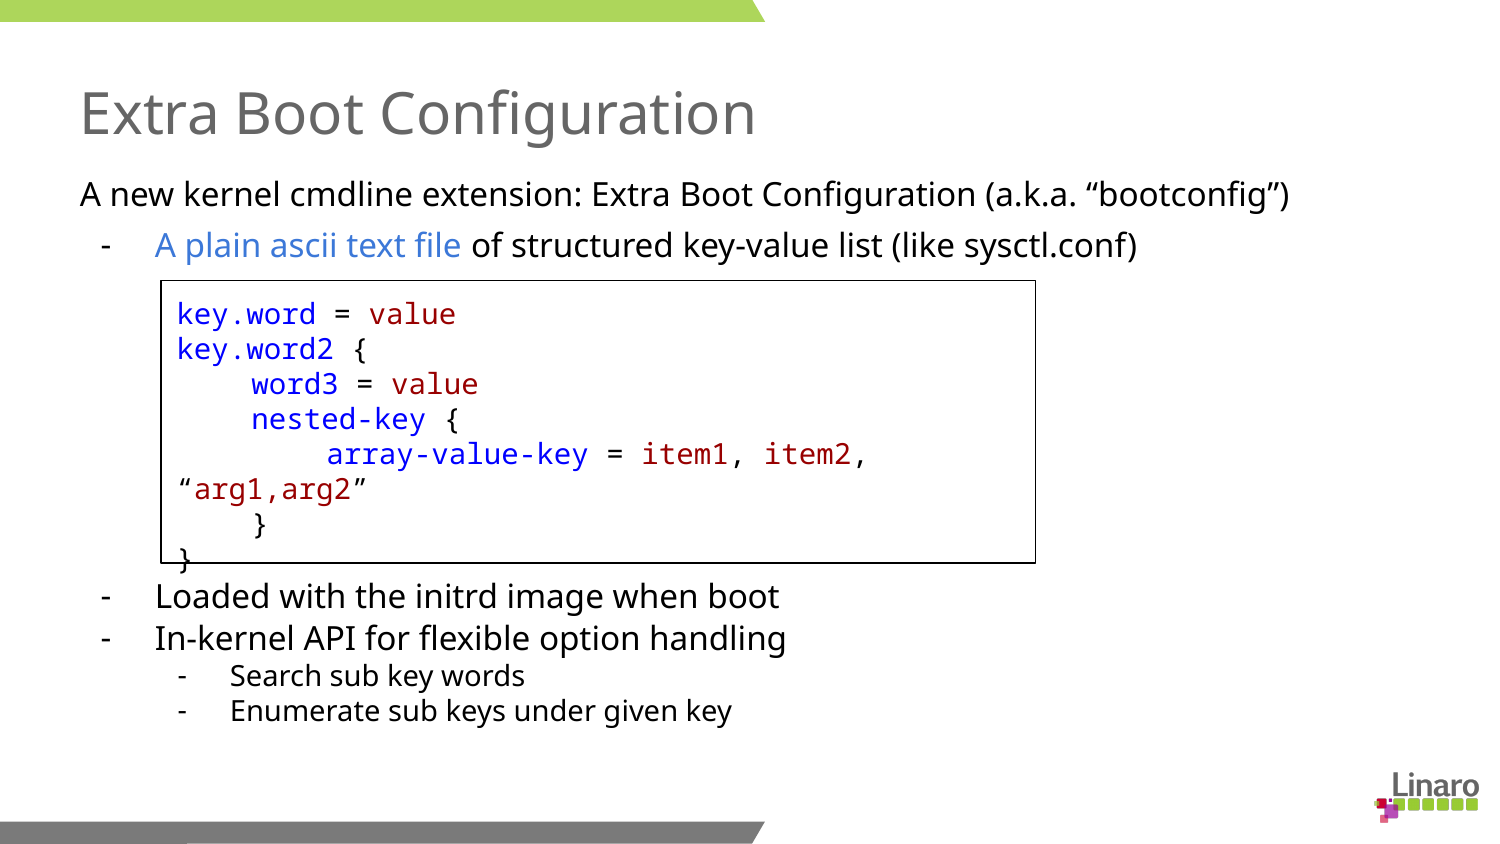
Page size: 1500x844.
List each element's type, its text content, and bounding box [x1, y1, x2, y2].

picture [1372, 770, 1481, 825]
title Extra Boot Configuration [73, 59, 1427, 162]
list A new kernel cmdline extension: Extra Boot Configuration (a.k.a. “bootconfig”) A plain ascii text file of structured key-value list (like sysctl.conf) Loaded with the initrd image when boot In-kernel API for flexible option handling Search sub key words Enumerate sub keys under given key [73, 162, 1427, 798]
text_box key.word = value key.word2 { word3 = value nested-key { array-value-key = item1, item2, “arg1,arg2” } } [161, 280, 1036, 564]
